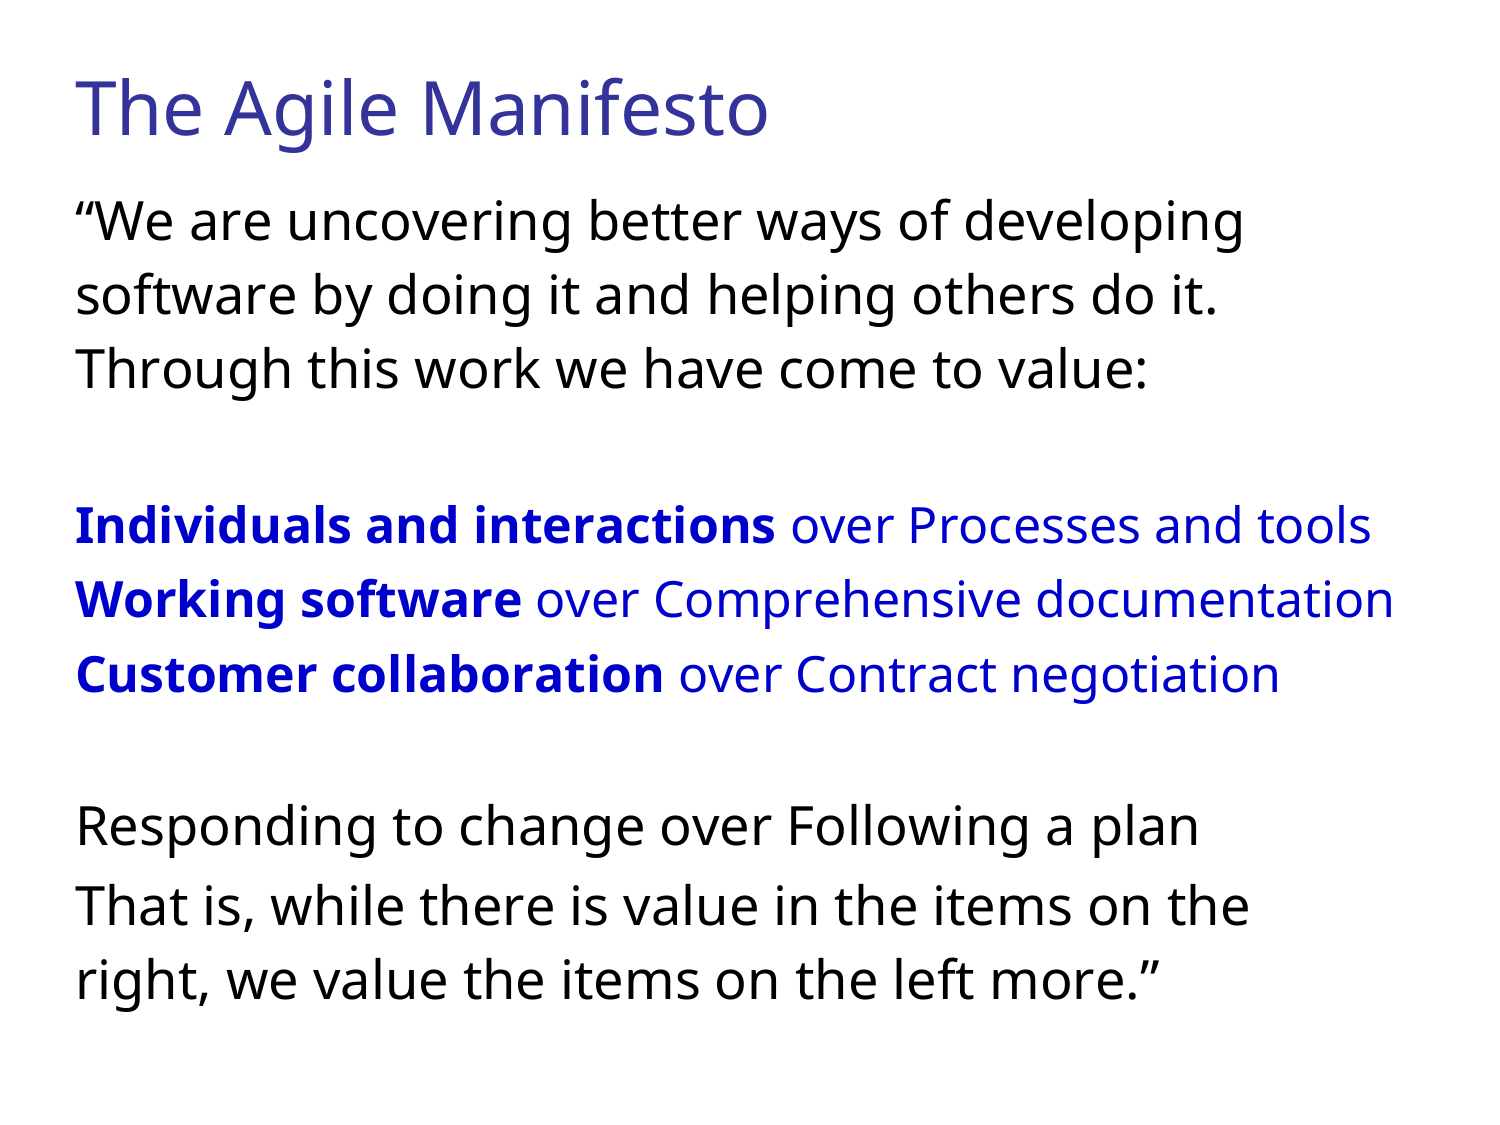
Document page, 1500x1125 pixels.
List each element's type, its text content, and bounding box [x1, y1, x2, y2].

title The Agile Manifesto [75, 25, 1426, 188]
list “We are uncovering better ways of developing software by doing it and helping others do it. Through this work we have come to value: Individuals and interactions over Processes and tools Working software over Comprehensive documentation Customer collaboration over Contract negotiation Responding to change over Following a plan That is, while there is value in the items on the right, we value the items on the left more.” [75, 182, 1398, 1045]
